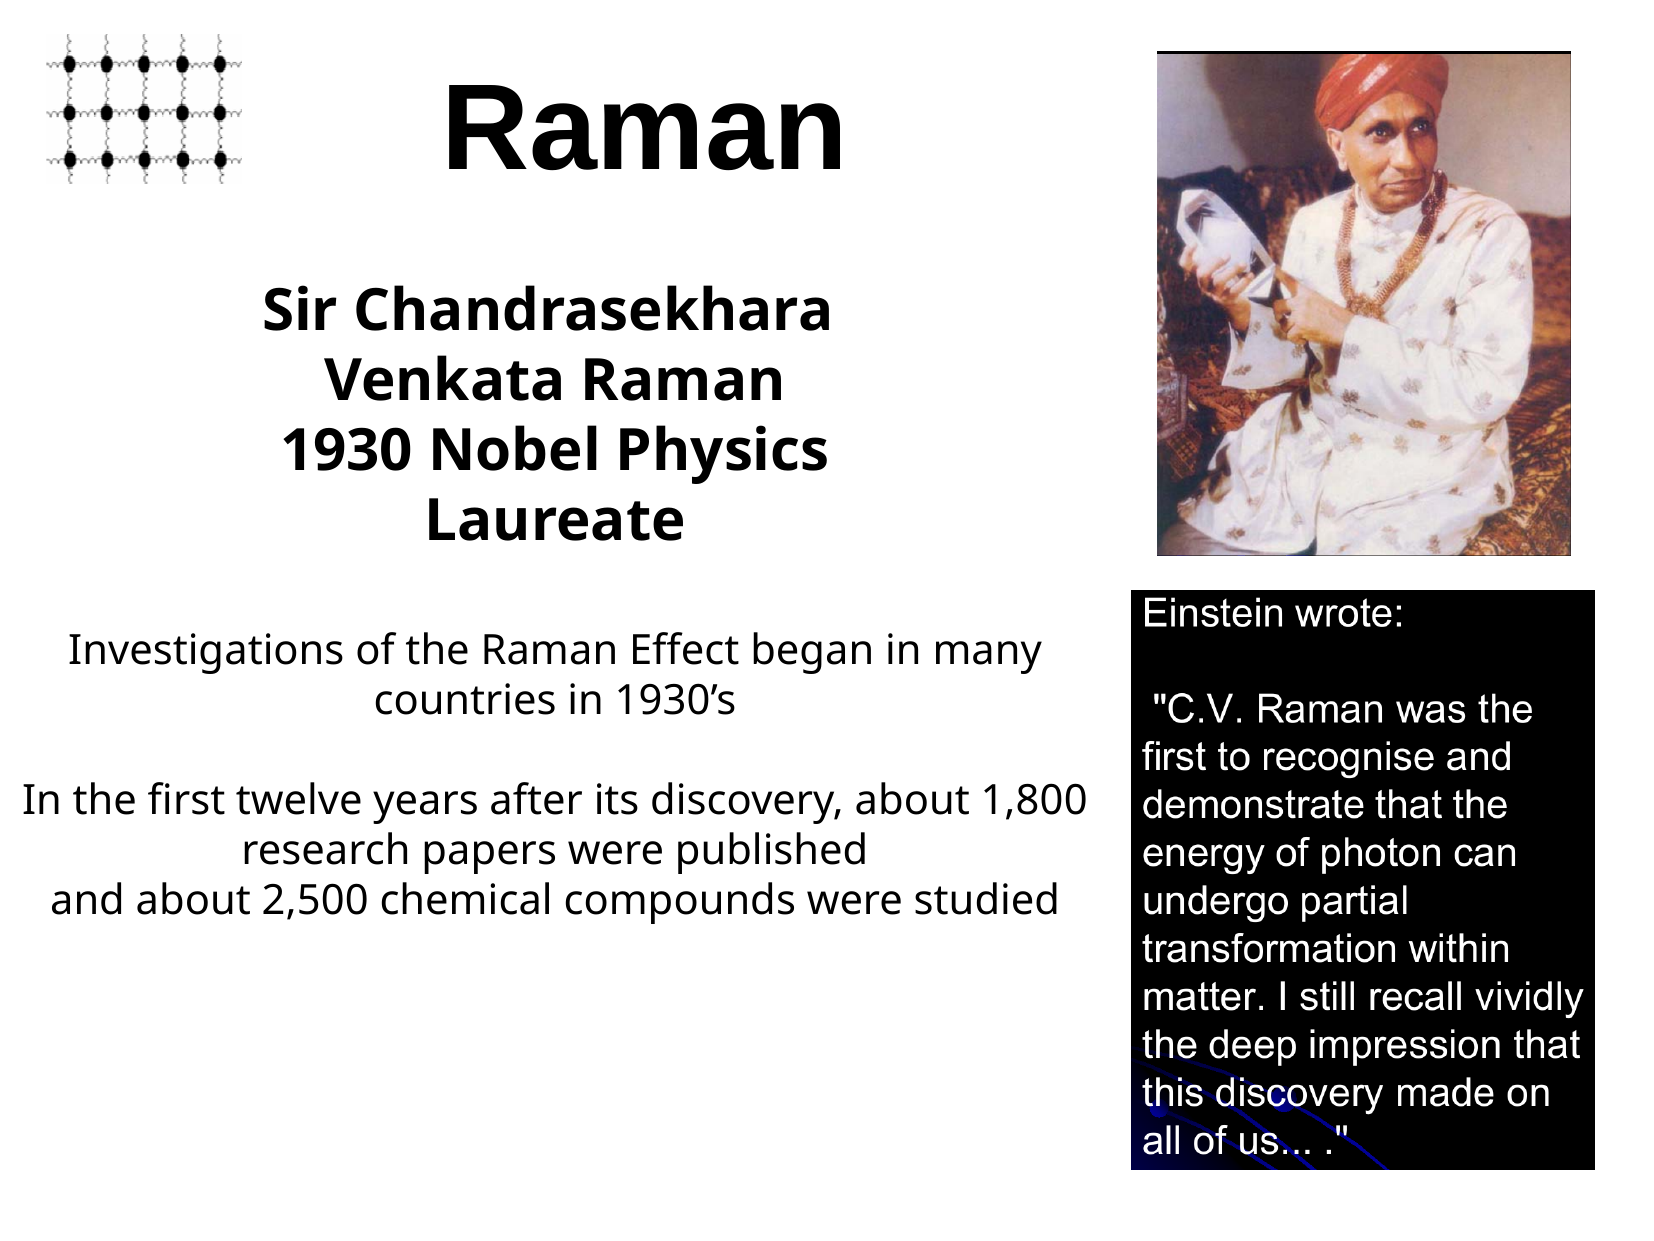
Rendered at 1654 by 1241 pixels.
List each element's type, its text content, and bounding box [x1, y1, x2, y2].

picture [1131, 590, 1595, 1170]
picture [1157, 51, 1571, 556]
text_box Sir Chandrasekhara Venkata Raman 1930 Nobel Physics Laureate Investigations of the Raman Effect began in many countries in 1930’s In the first twelve years after its discovery, about 1,800 research papers were published and about 2,500 chemical compounds were studied [0, 264, 1111, 931]
title Raman [200, 23, 1123, 231]
picture [11, 12, 245, 189]
